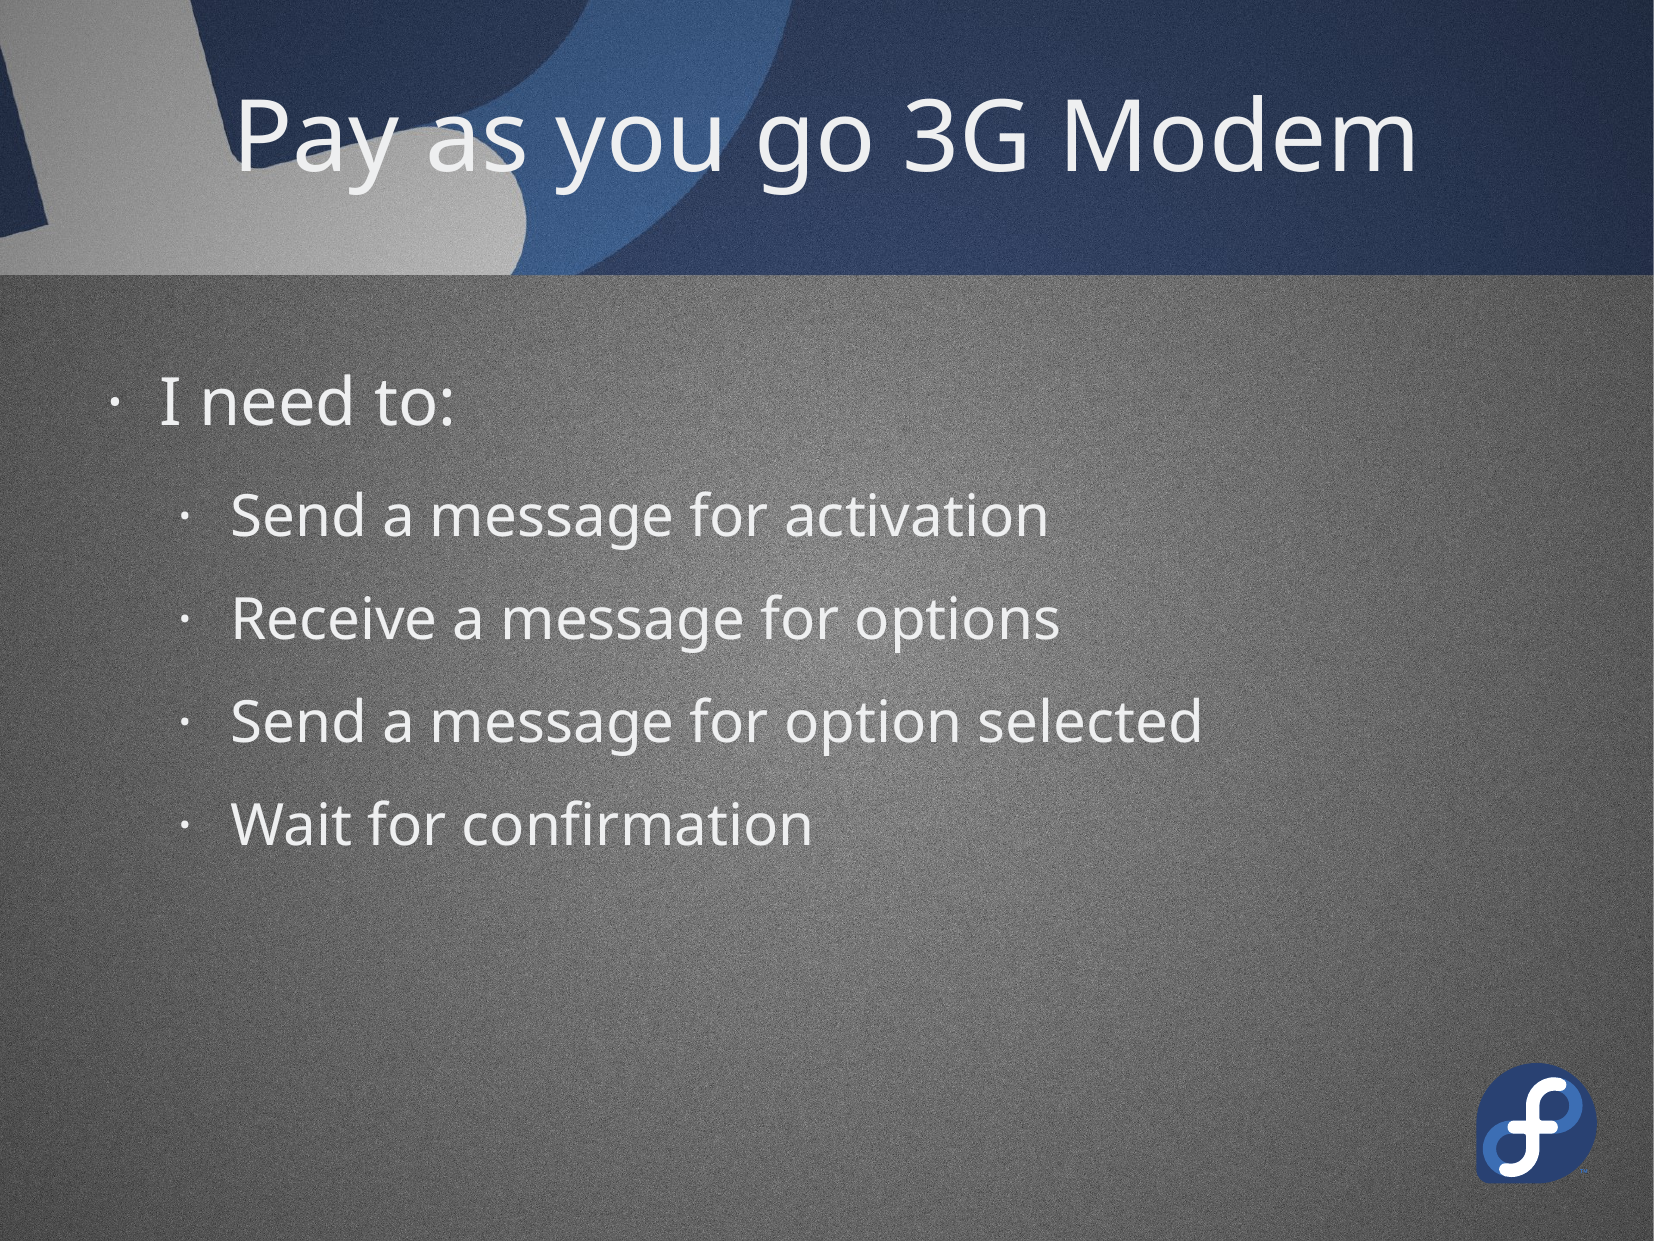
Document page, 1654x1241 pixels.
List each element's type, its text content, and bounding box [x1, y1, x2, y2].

list I need to: Send a message for activation Receive a message for options Send a message for option selected Wait for confirmation [88, 354, 1565, 1063]
title Pay as you go 3G Modem [88, 29, 1565, 237]
picture [0, 0, 1654, 1241]
